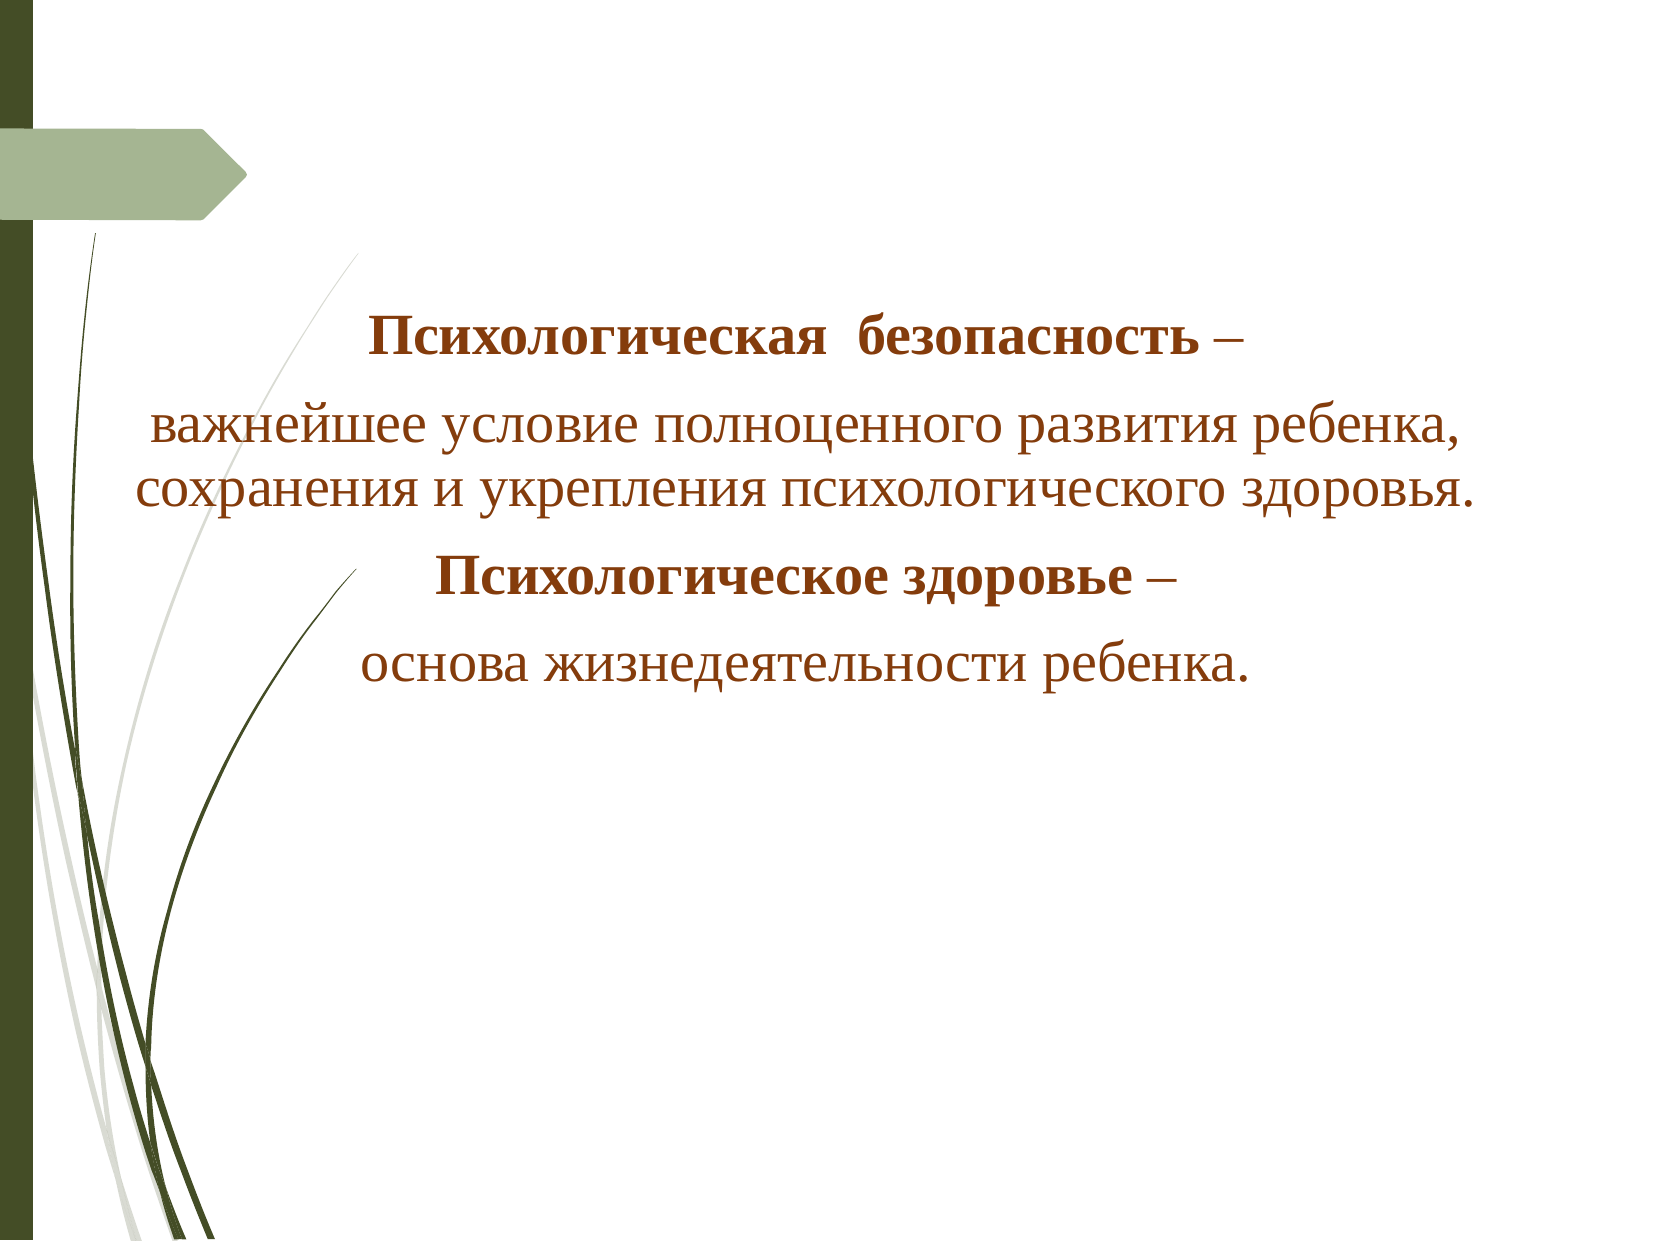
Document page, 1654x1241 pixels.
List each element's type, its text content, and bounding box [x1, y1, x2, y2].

list Психологическая безопасность – важнейшее условие полноценного развития ребенка, сохранения и укрепления психологического здоровья. Психологическое здоровье – основа жизнедеятельности ребенка. [68, 295, 1544, 1069]
